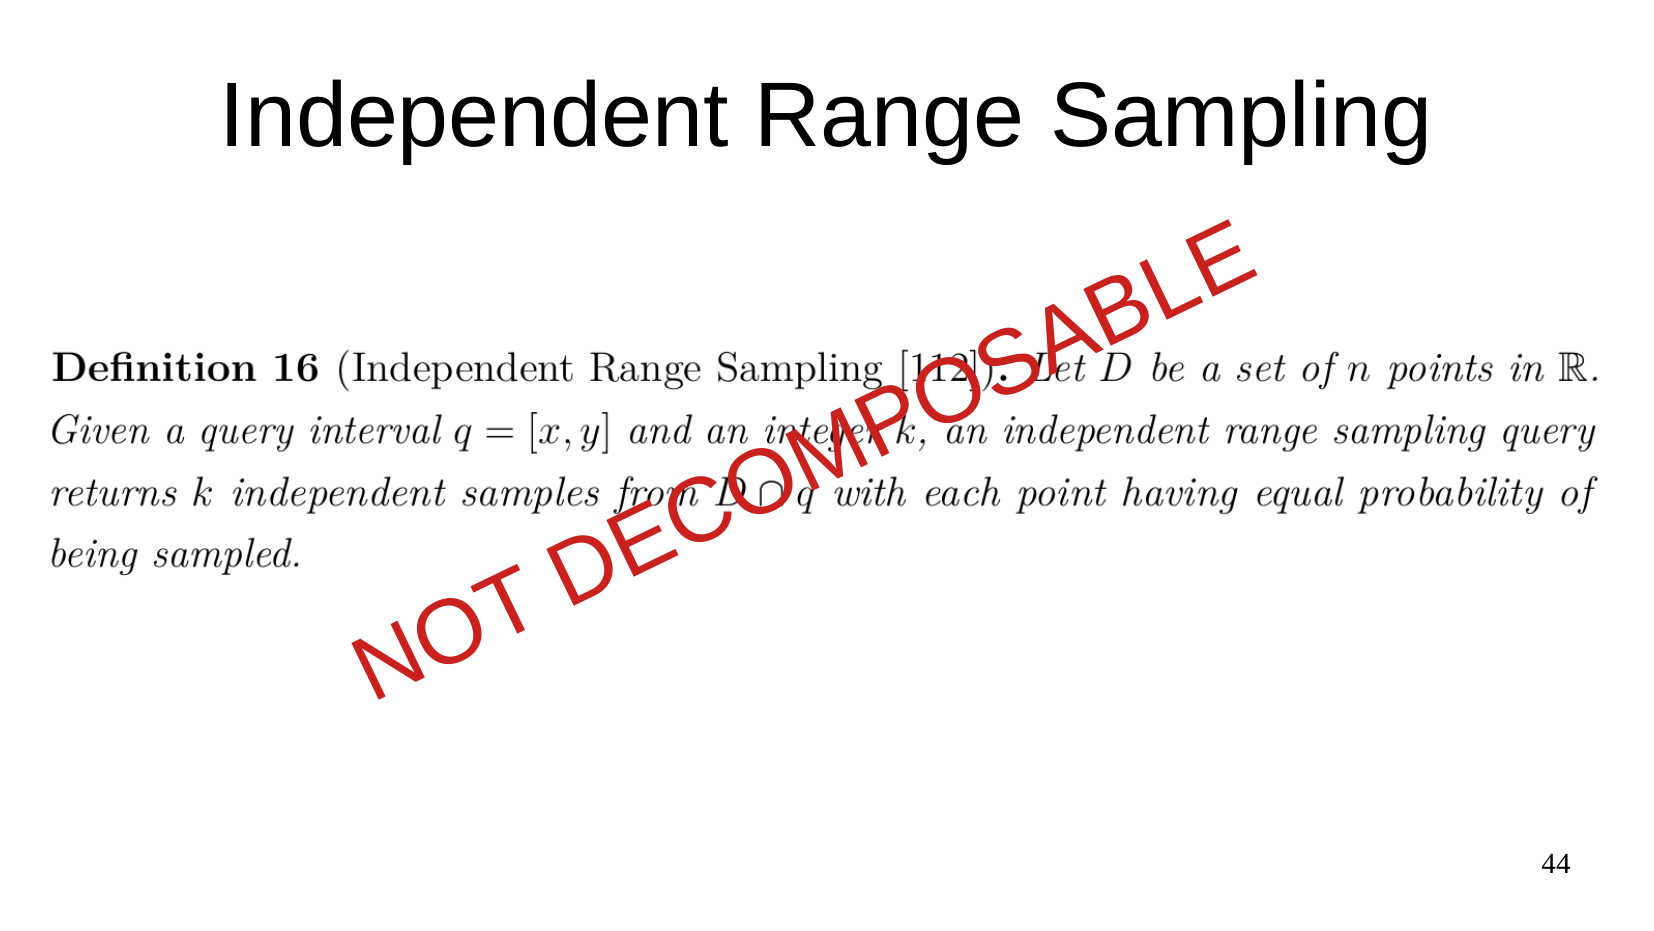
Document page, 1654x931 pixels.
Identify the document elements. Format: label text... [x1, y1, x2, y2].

picture [649, 329, 1615, 601]
title Independent Range Sampling [82, 37, 1571, 193]
text_box NOT DECOMPOSABLE [319, 185, 1286, 735]
picture [39, 329, 935, 601]
